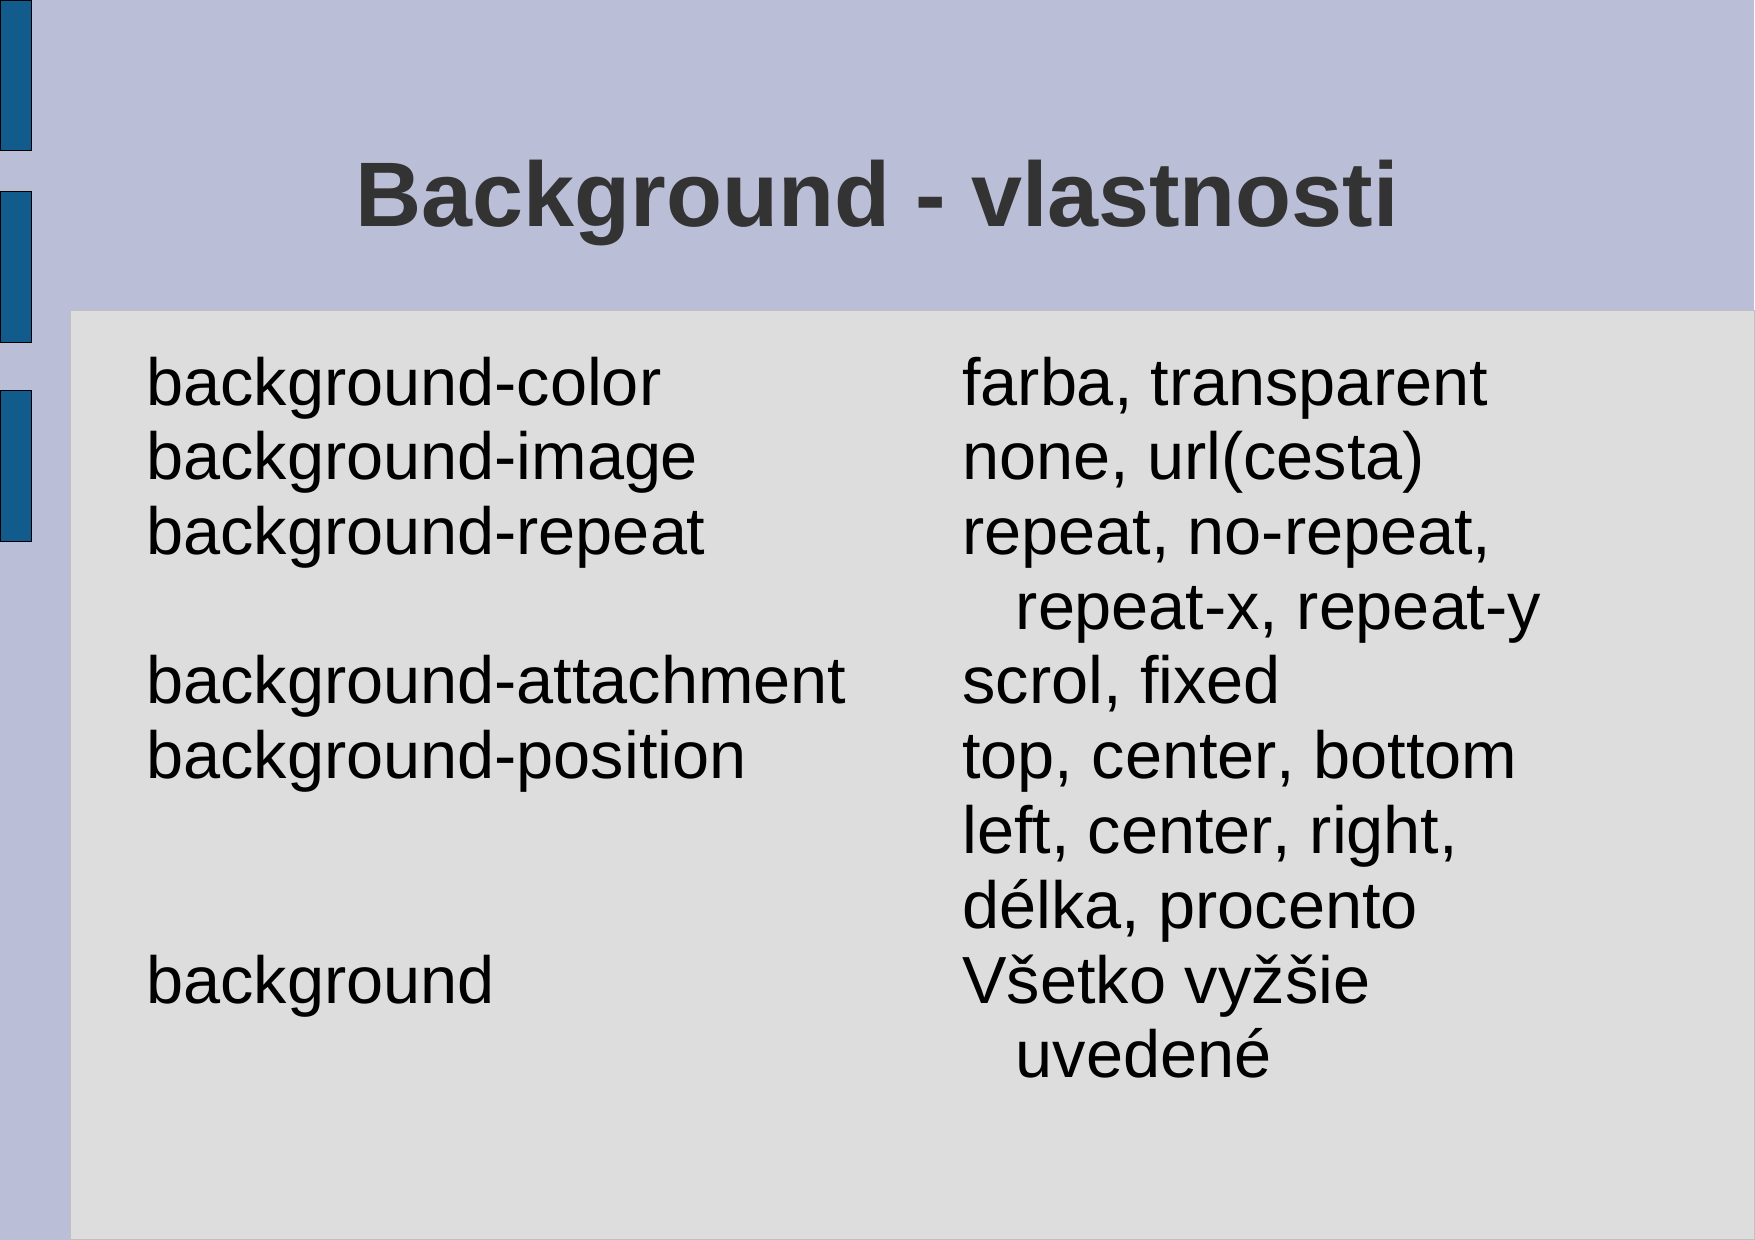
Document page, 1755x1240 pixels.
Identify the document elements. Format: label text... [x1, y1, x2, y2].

title Background - vlastnosti [128, 91, 1628, 299]
list farba, transparent none, url(cesta) repeat, no-repeat, repeat-x, repeat-y scrol, fixed top, center, bottom left, center, right, délka, procento Všetko vyžšie uvedené [944, 344, 1628, 1126]
list background-color background-image background-repeat background-attachment background-position background [128, 344, 916, 1126]
